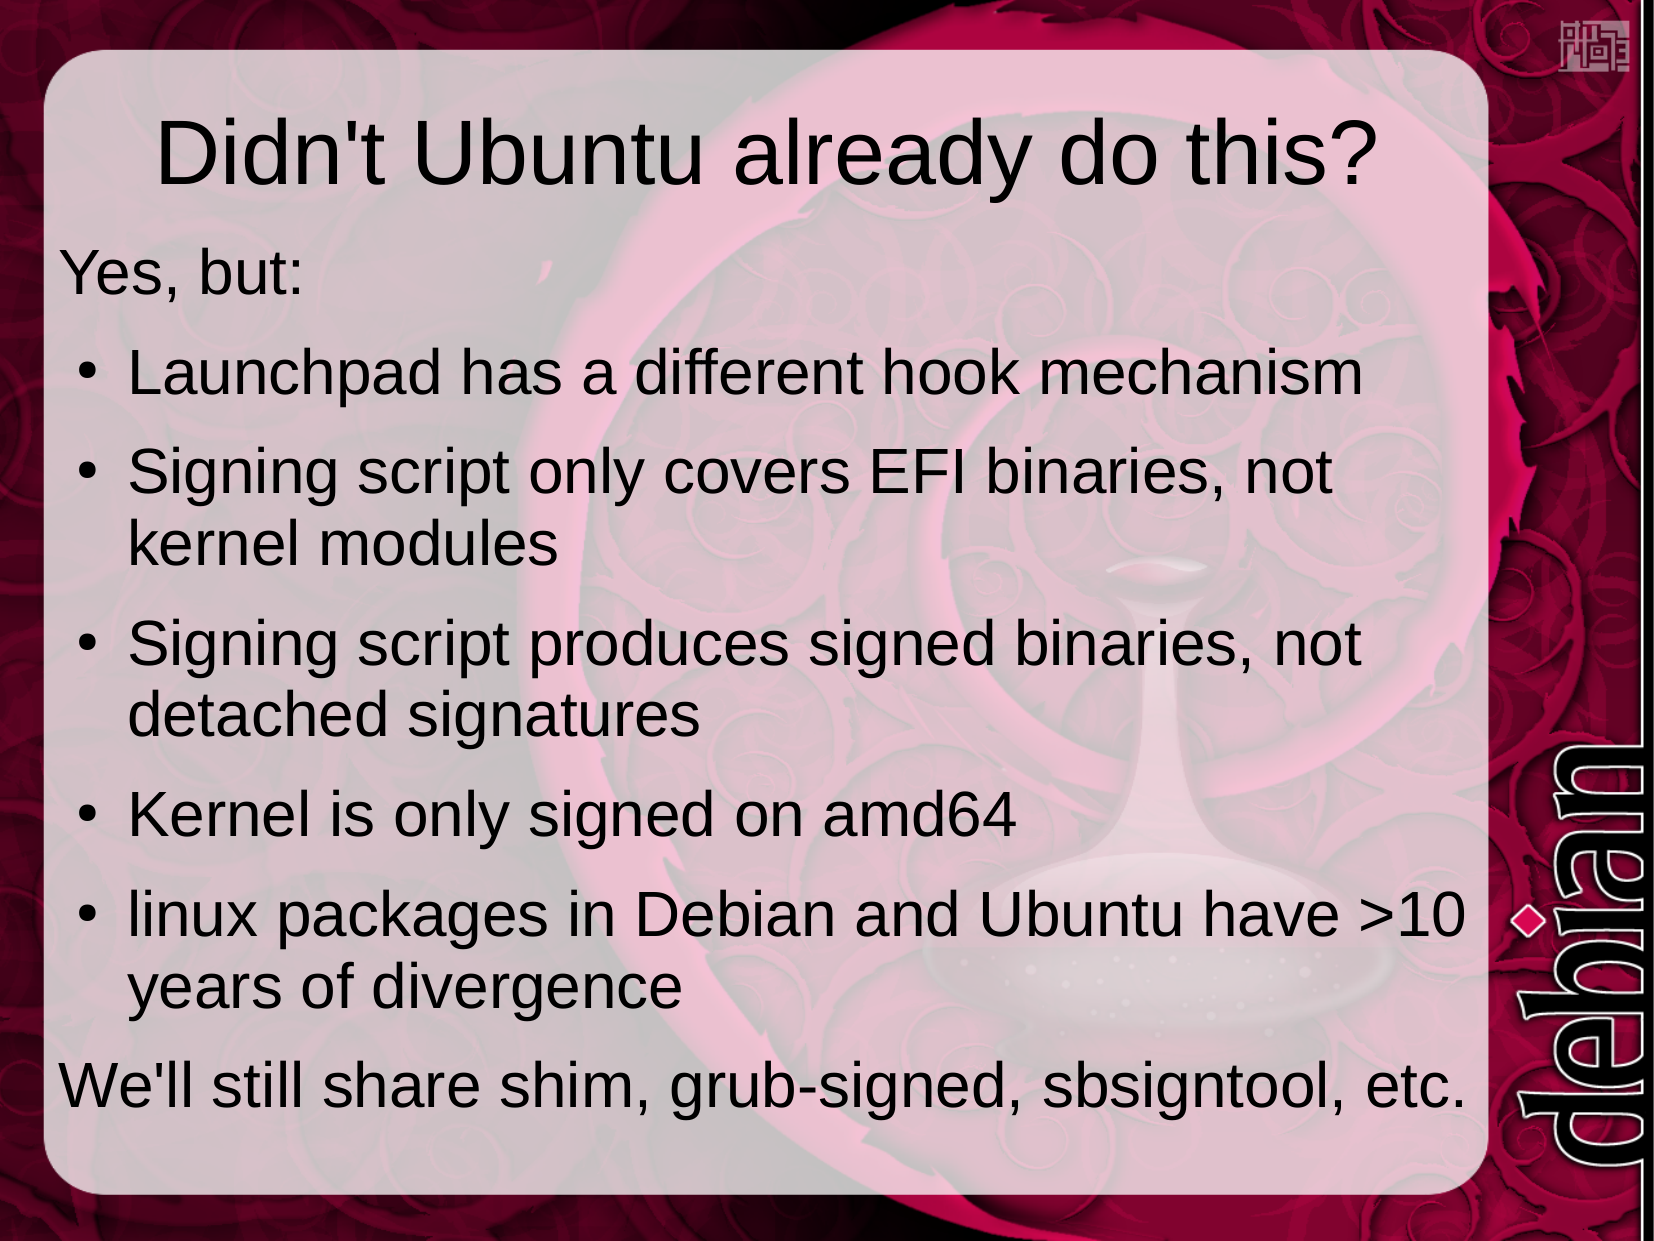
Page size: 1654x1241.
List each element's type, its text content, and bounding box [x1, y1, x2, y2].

list Yes, but: Launchpad has a different hook mechanism Signing script only covers EFI binaries, not kernel modules Signing script produces signed binaries, not detached signatures Kernel is only signed on amd64 linux packages in Debian and Ubuntu have >10 years of divergence We'll still share shim, grub-signed, sbsigntool, etc. [59, 236, 1477, 1152]
picture [0, 0, 1654, 1241]
title Didn't Ubuntu already do this? [59, 49, 1477, 236]
